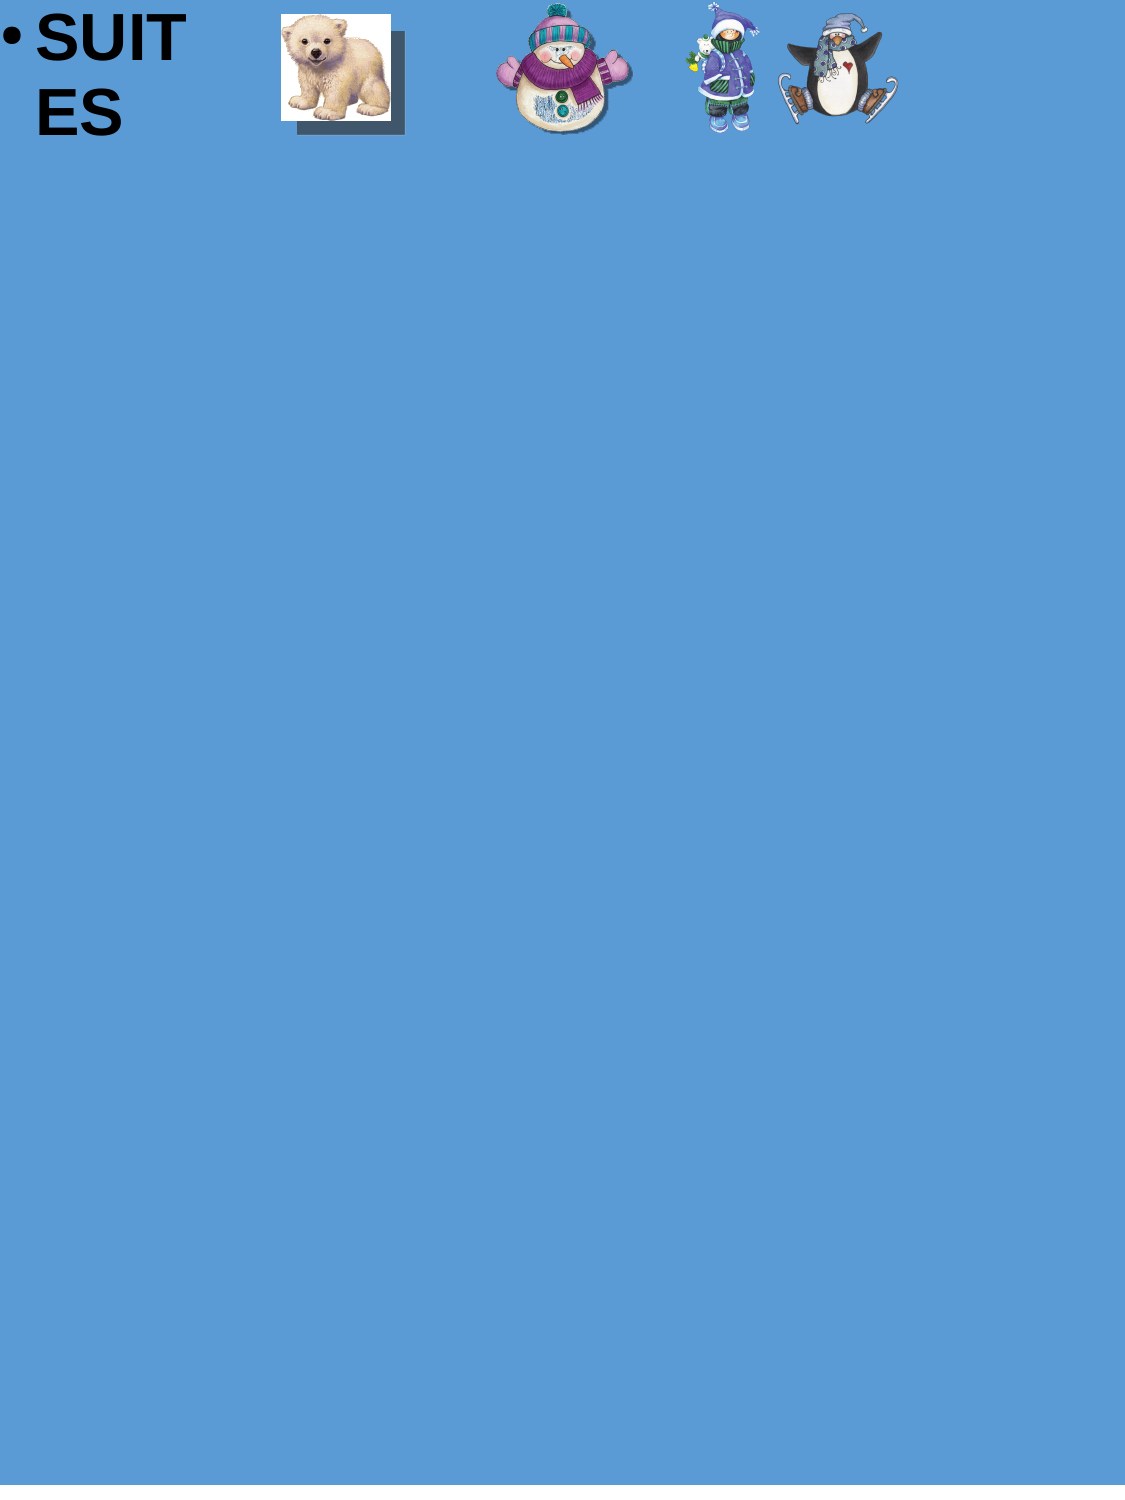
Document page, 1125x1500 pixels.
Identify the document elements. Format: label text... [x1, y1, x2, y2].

table_cell [225, 757, 450, 878]
table_cell [900, 878, 1125, 1000]
table_header [450, 0, 675, 150]
table_cell [450, 1000, 675, 1121]
table_cell [450, 514, 675, 635]
table_cell [450, 150, 675, 271]
table_cell [0, 1242, 225, 1364]
table_cell [225, 1364, 450, 1485]
table_cell [900, 150, 1125, 271]
table_cell [0, 1000, 225, 1121]
table_header [675, 0, 900, 150]
table_cell [675, 271, 900, 392]
table_cell [450, 1364, 675, 1485]
table_cell [225, 878, 450, 1000]
table_cell [225, 1121, 450, 1242]
table_cell [225, 514, 450, 635]
table_cell [0, 635, 225, 757]
table_cell [225, 635, 450, 757]
table_cell [225, 271, 450, 392]
picture [281, 15, 391, 121]
table_cell [450, 757, 675, 878]
table_cell [900, 1242, 1125, 1364]
table_cell [675, 635, 900, 757]
table_cell [675, 150, 900, 271]
table_cell [0, 271, 225, 392]
table_cell [900, 757, 1125, 878]
table_cell [450, 635, 675, 757]
table_cell [0, 514, 225, 635]
table_cell [0, 150, 225, 271]
table_cell [225, 1000, 450, 1121]
table_header SUITES [0, 0, 225, 150]
table_cell [0, 392, 225, 514]
table_cell [900, 271, 1125, 392]
table_cell [450, 271, 675, 392]
table_cell [450, 878, 675, 1000]
table_cell [675, 757, 900, 878]
table_cell [900, 1000, 1125, 1121]
table_cell [675, 1121, 900, 1242]
table_cell [675, 1000, 900, 1121]
table_cell [0, 878, 225, 1000]
table_cell [450, 1121, 675, 1242]
table_cell [675, 878, 900, 1000]
table_cell [675, 1242, 900, 1364]
table_cell [450, 1242, 675, 1364]
picture [685, 2, 760, 133]
table_cell [225, 150, 450, 271]
table_cell [900, 1121, 1125, 1242]
table_cell [675, 514, 900, 635]
table_cell [0, 1121, 225, 1242]
picture [495, 2, 630, 133]
table_cell [0, 757, 225, 878]
table_header [225, 0, 450, 150]
table_cell [900, 1364, 1125, 1485]
table_cell [225, 392, 450, 514]
table_cell [450, 392, 675, 514]
table_cell [900, 514, 1125, 635]
table_header [900, 0, 1125, 150]
table_cell [675, 392, 900, 514]
table_cell [900, 392, 1125, 514]
picture [768, 6, 909, 133]
table_cell [225, 1242, 450, 1364]
table_cell [900, 635, 1125, 757]
table_cell [0, 1364, 225, 1485]
table_cell [675, 1364, 900, 1485]
